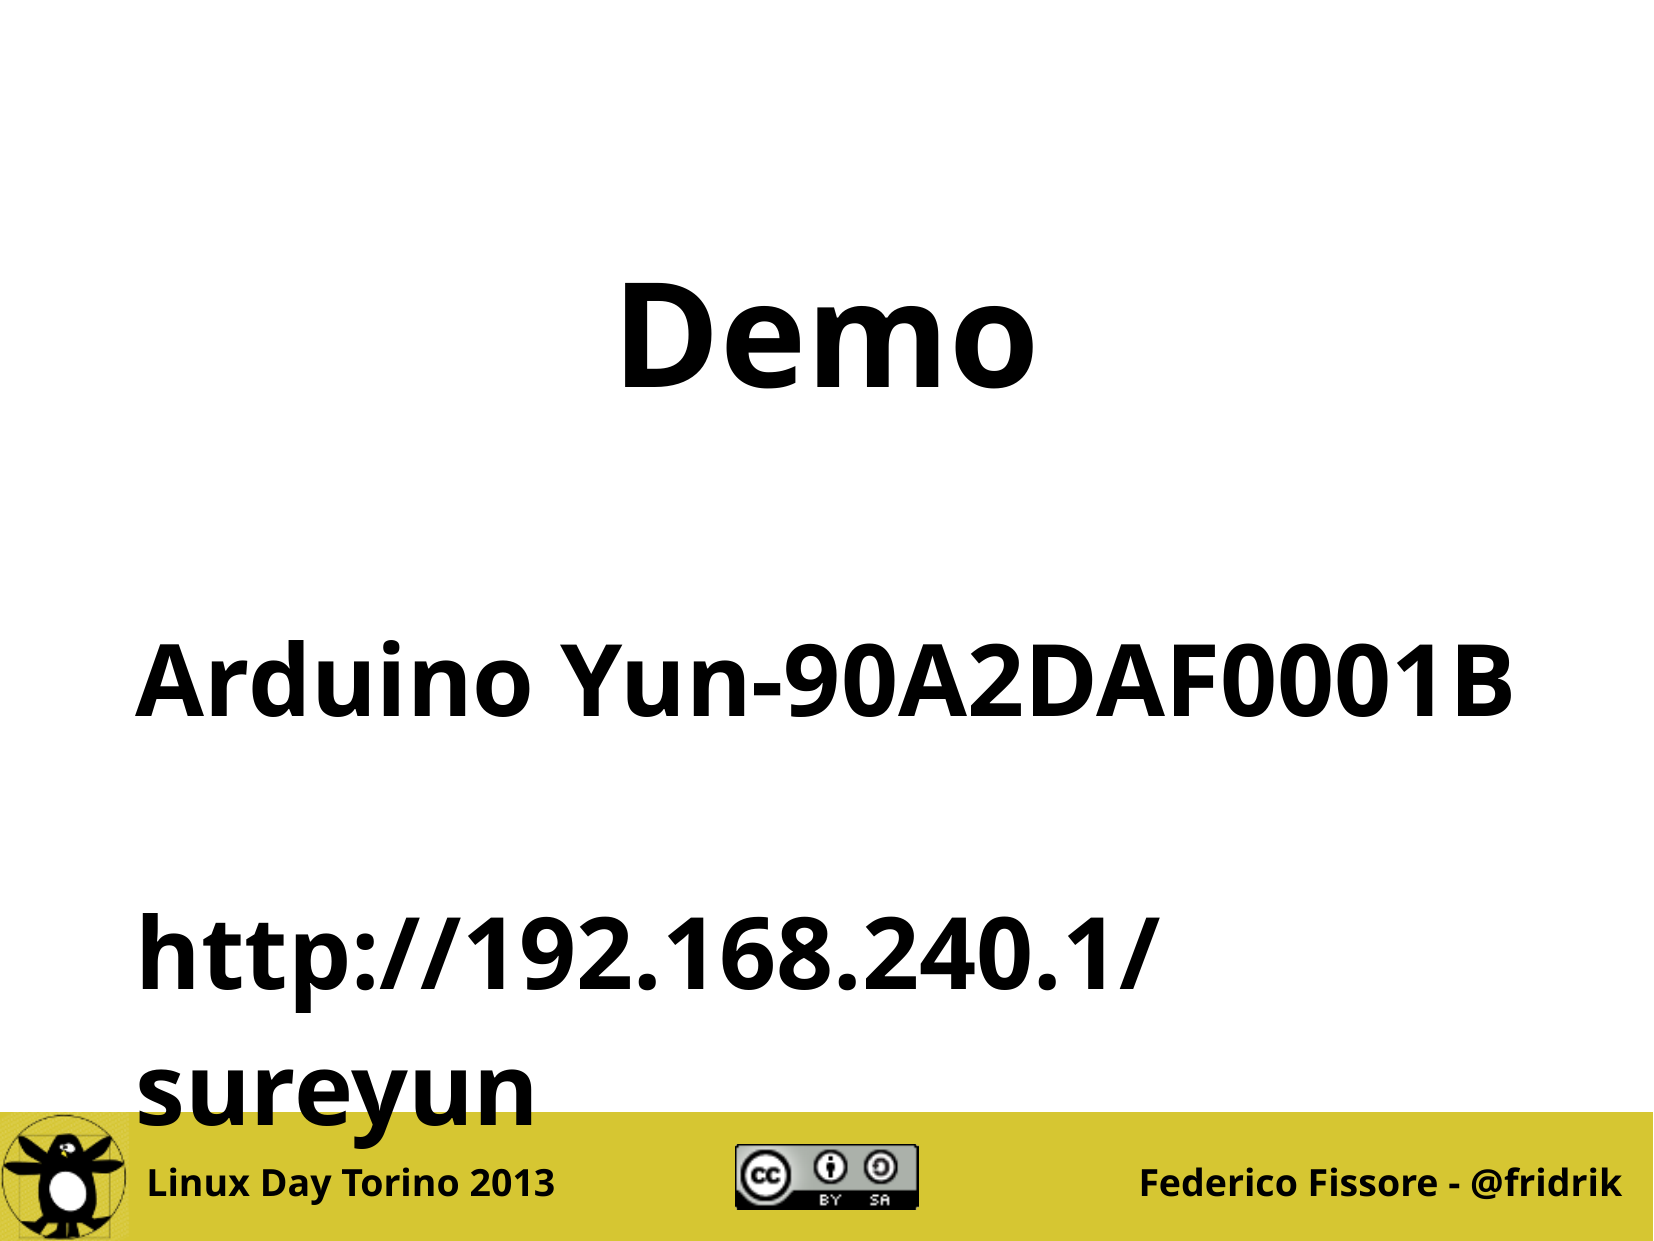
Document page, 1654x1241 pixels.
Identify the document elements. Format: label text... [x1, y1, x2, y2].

text_box Linux Day Torino 2013 [131, 1148, 553, 1206]
picture [0, 1112, 1653, 1241]
text_box Federico Fissore - @fridrik [1123, 1148, 1627, 1206]
title Demo [82, 227, 1571, 435]
text_box Arduino Yun-90A2DAF0001B http://192.168.240.1/sureyun [120, 602, 1533, 954]
